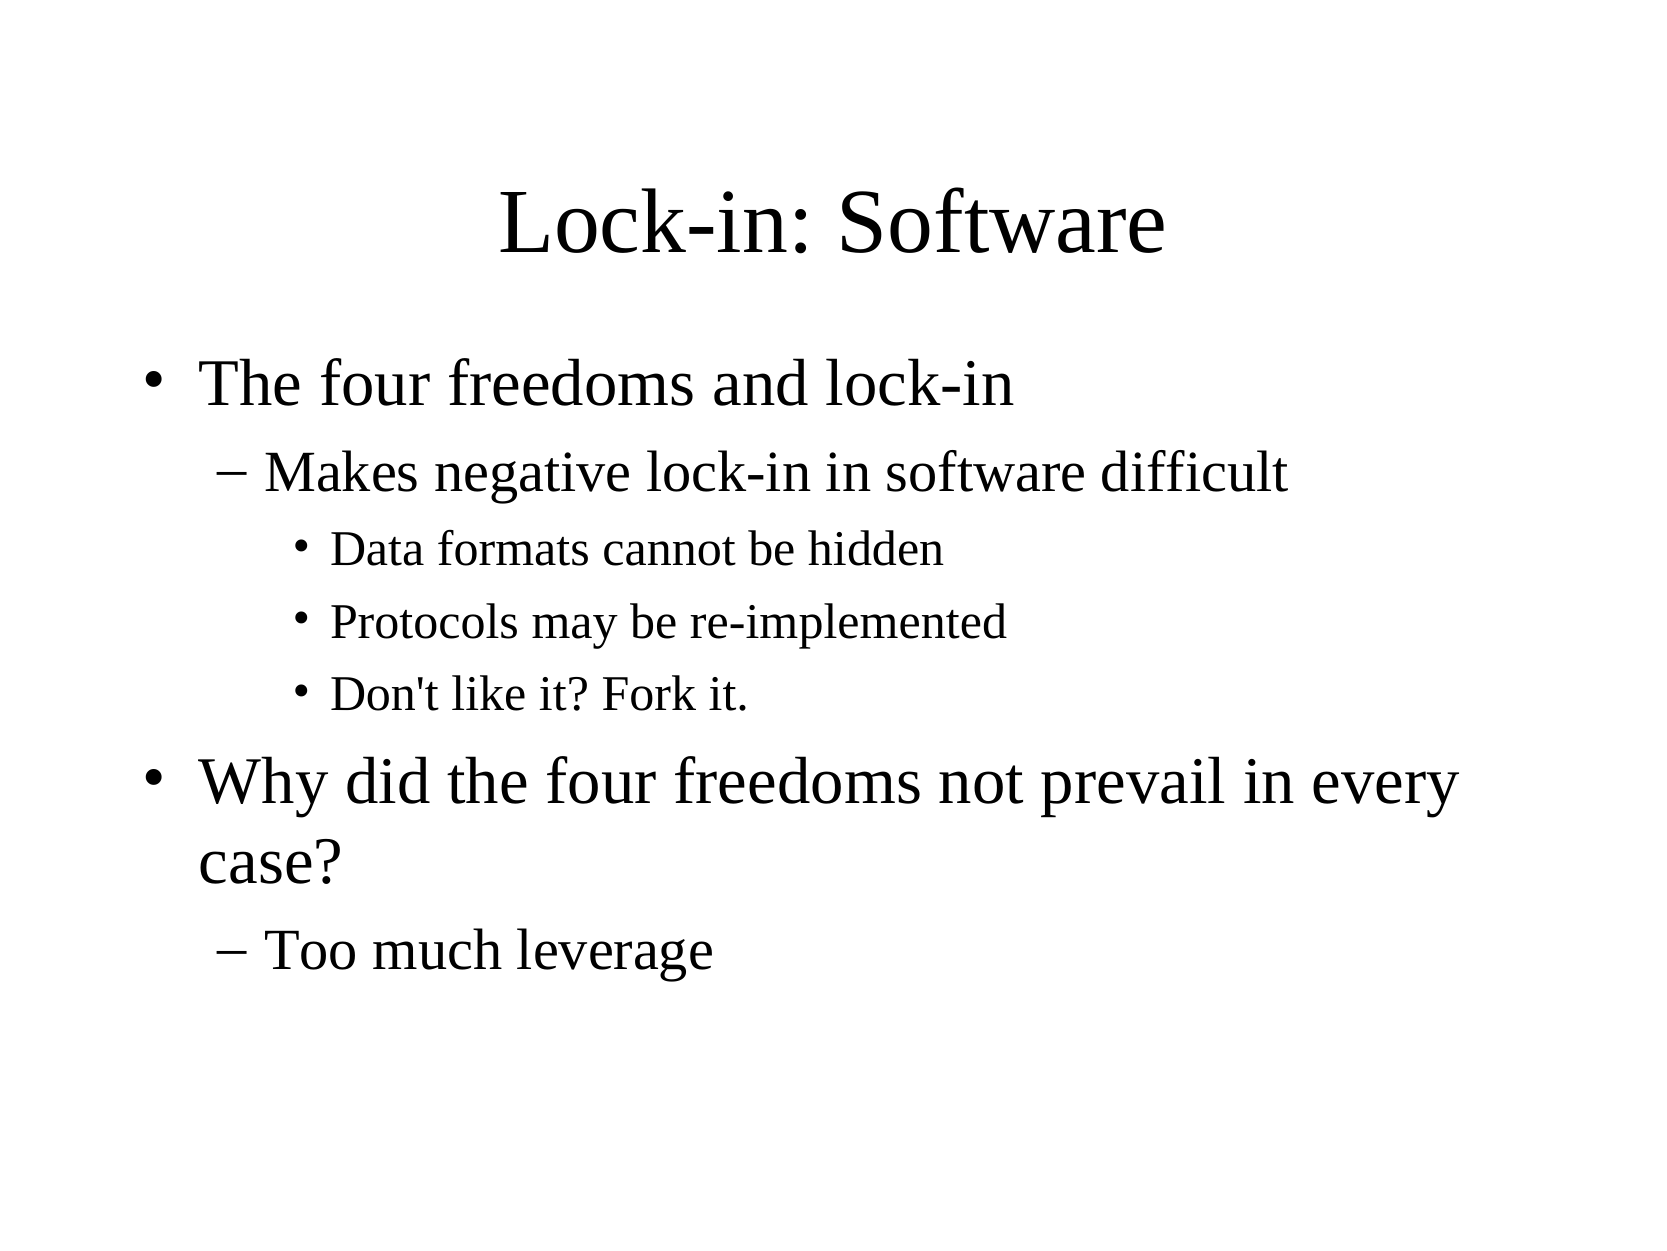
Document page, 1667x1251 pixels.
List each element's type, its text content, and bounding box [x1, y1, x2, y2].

title Lock-in: Software [124, 110, 1542, 320]
list The four freedoms and lock-in Makes negative lock-in in software difficult Data formats cannot be hidden Protocols may be re-implemented Don't like it? Fork it. Why did the four freedoms not prevail in every case? Too much leverage [127, 331, 1545, 1200]
